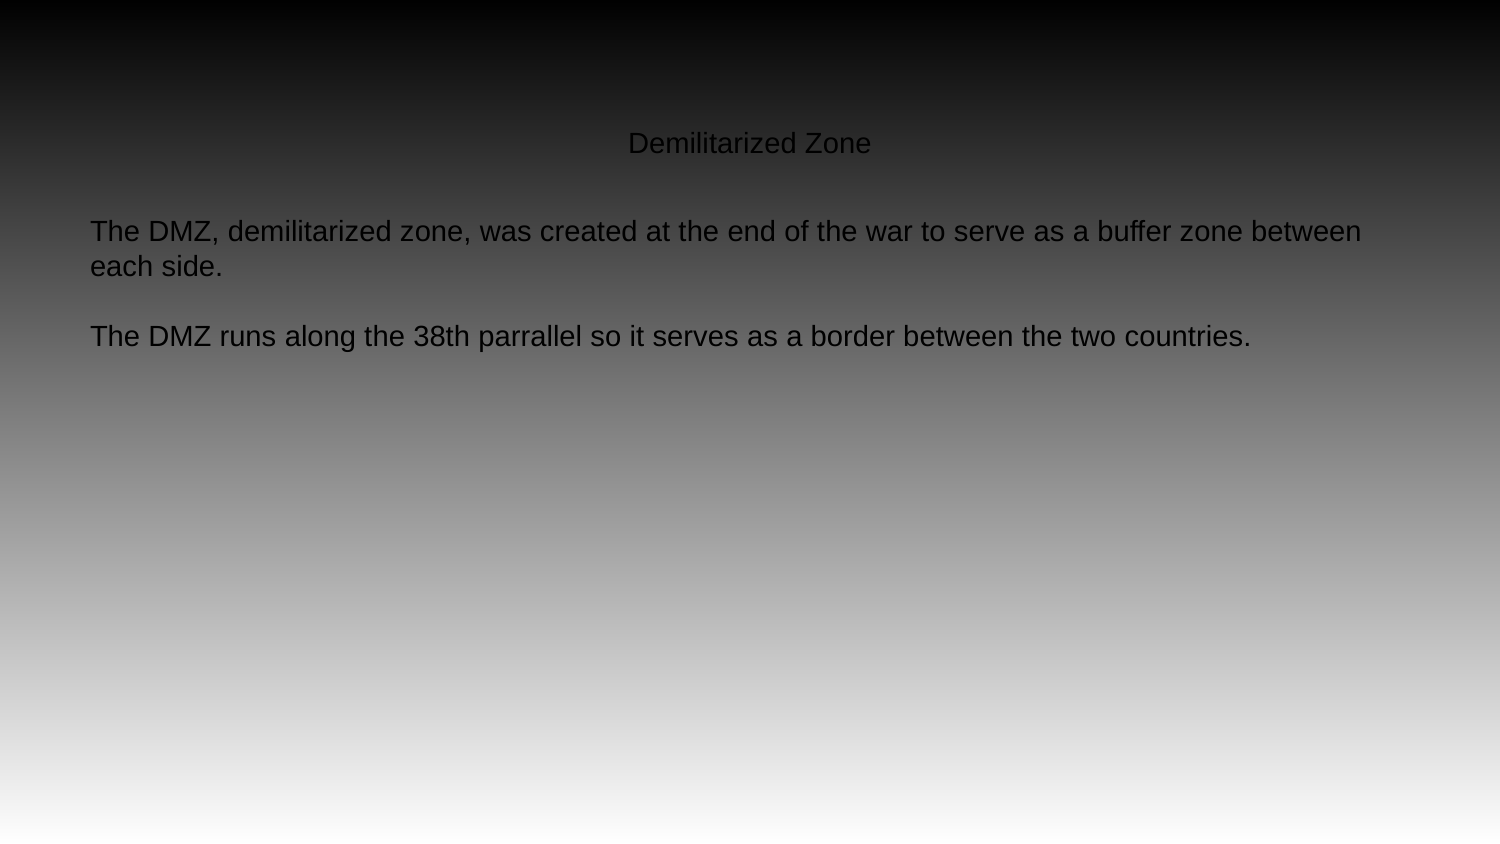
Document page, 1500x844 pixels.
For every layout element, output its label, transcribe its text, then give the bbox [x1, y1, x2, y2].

list The DMZ, demilitarized zone, was created at the end of the war to serve as a buffer zone between each side. The DMZ runs along the 38th parrallel so it serves as a border between the two countries. [75, 196, 1425, 808]
title Demilitarized Zone [75, 33, 1425, 175]
